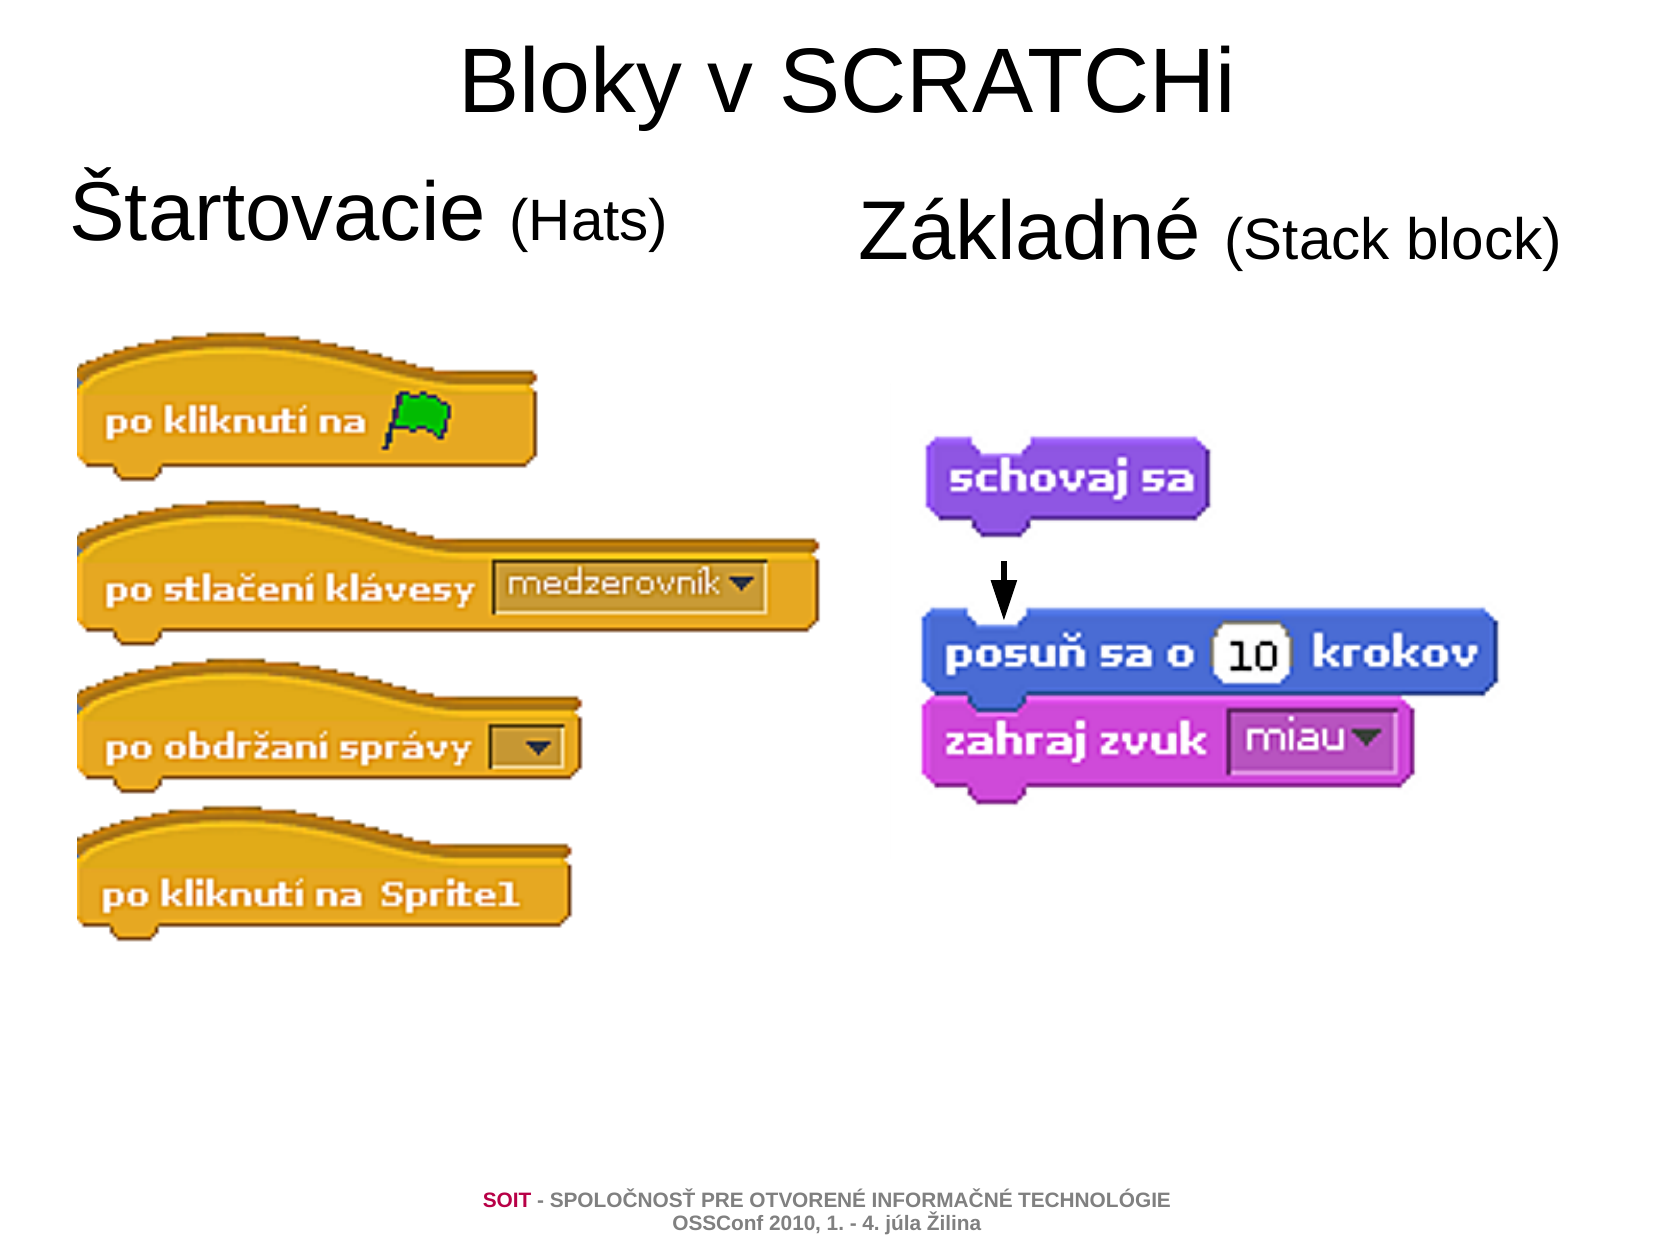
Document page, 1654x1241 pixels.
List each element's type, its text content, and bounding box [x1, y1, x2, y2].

title Bloky v SCRATCHi [103, 29, 1592, 133]
text_box Základné (Stack block) [826, 177, 1595, 286]
picture [77, 324, 827, 945]
picture [889, 383, 1536, 859]
text_box Štartovacie (Hats) [29, 157, 709, 266]
text_box SOIT - SPOLOČNOSŤ PRE OTVORENÉ INFORMAČNÉ TECHNOLÓGIE OSSConf 2010, 1. - 4. júla Žilina [59, 1181, 1595, 1241]
